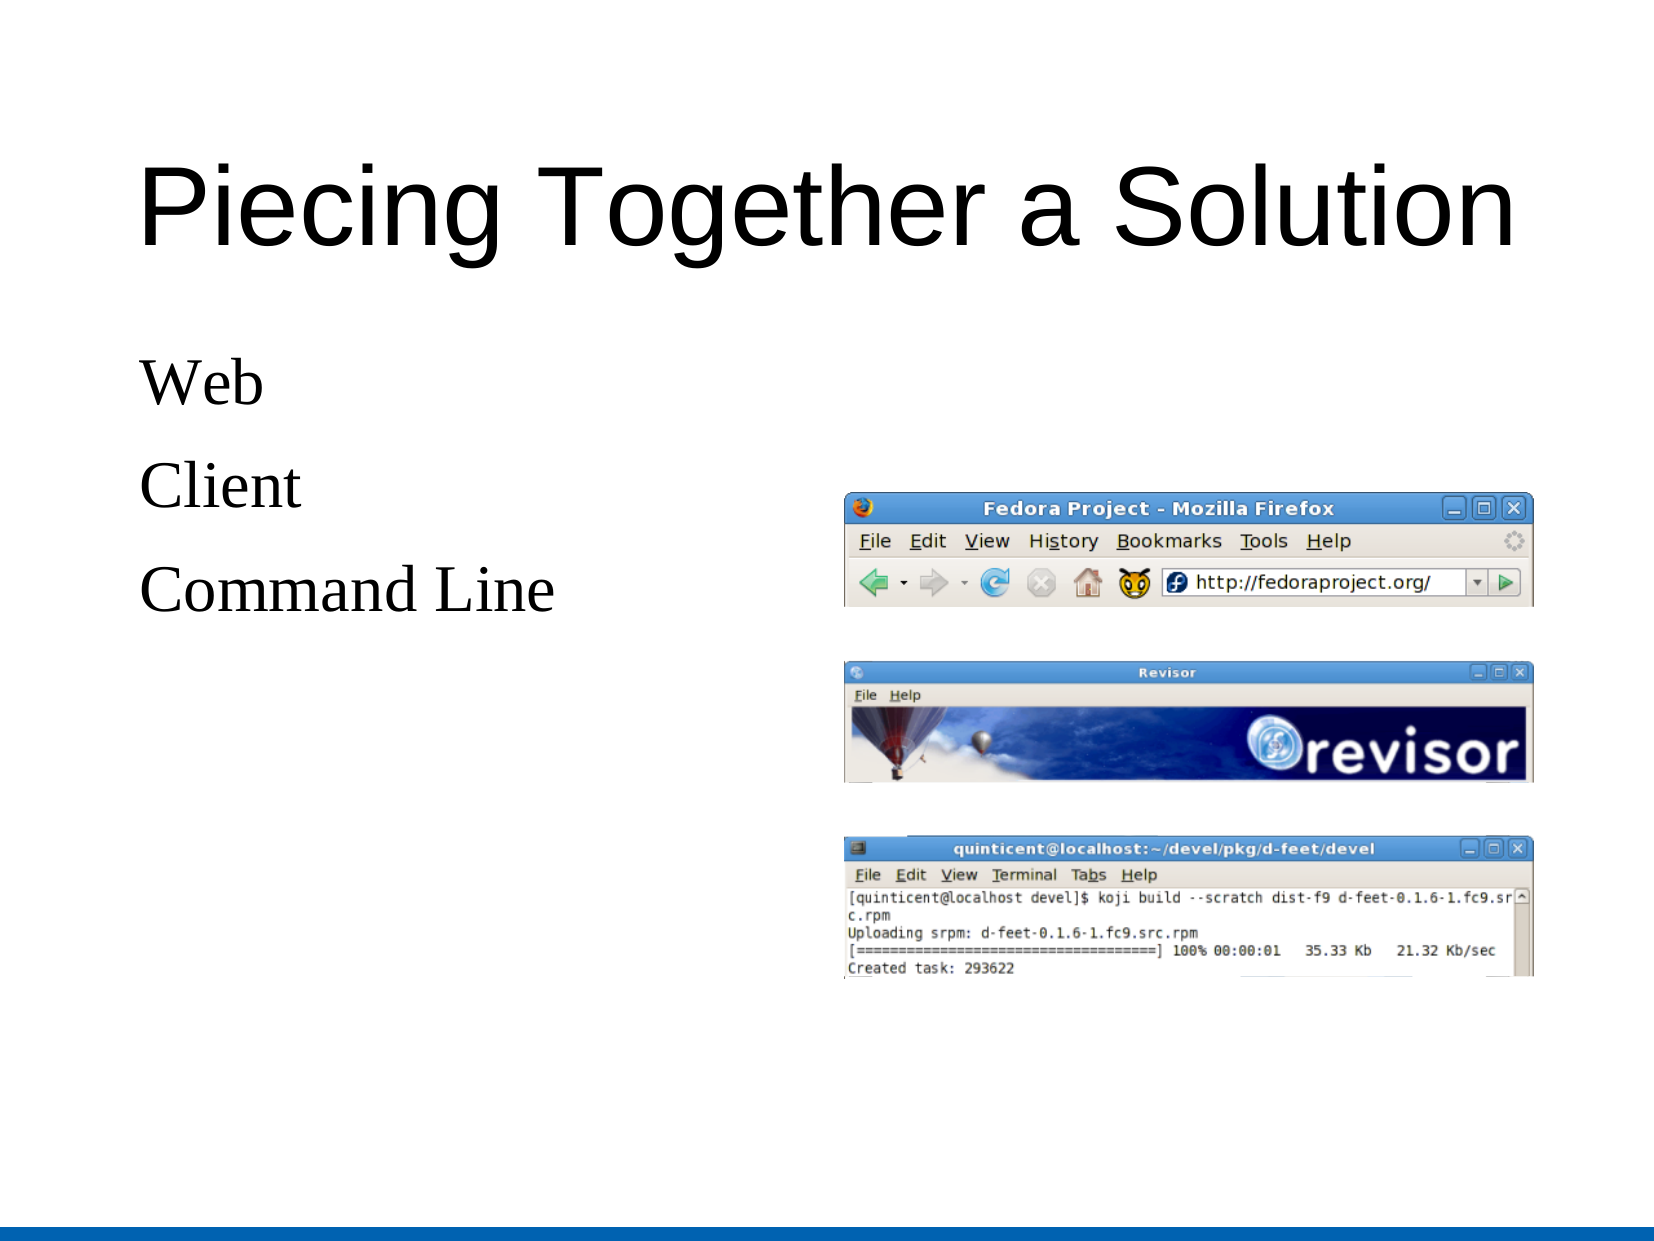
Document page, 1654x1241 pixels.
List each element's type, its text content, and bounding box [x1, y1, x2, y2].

list Web Client Command Line [121, 344, 811, 1127]
picture [844, 492, 1534, 979]
title Piecing Together a Solution [121, 102, 1533, 311]
